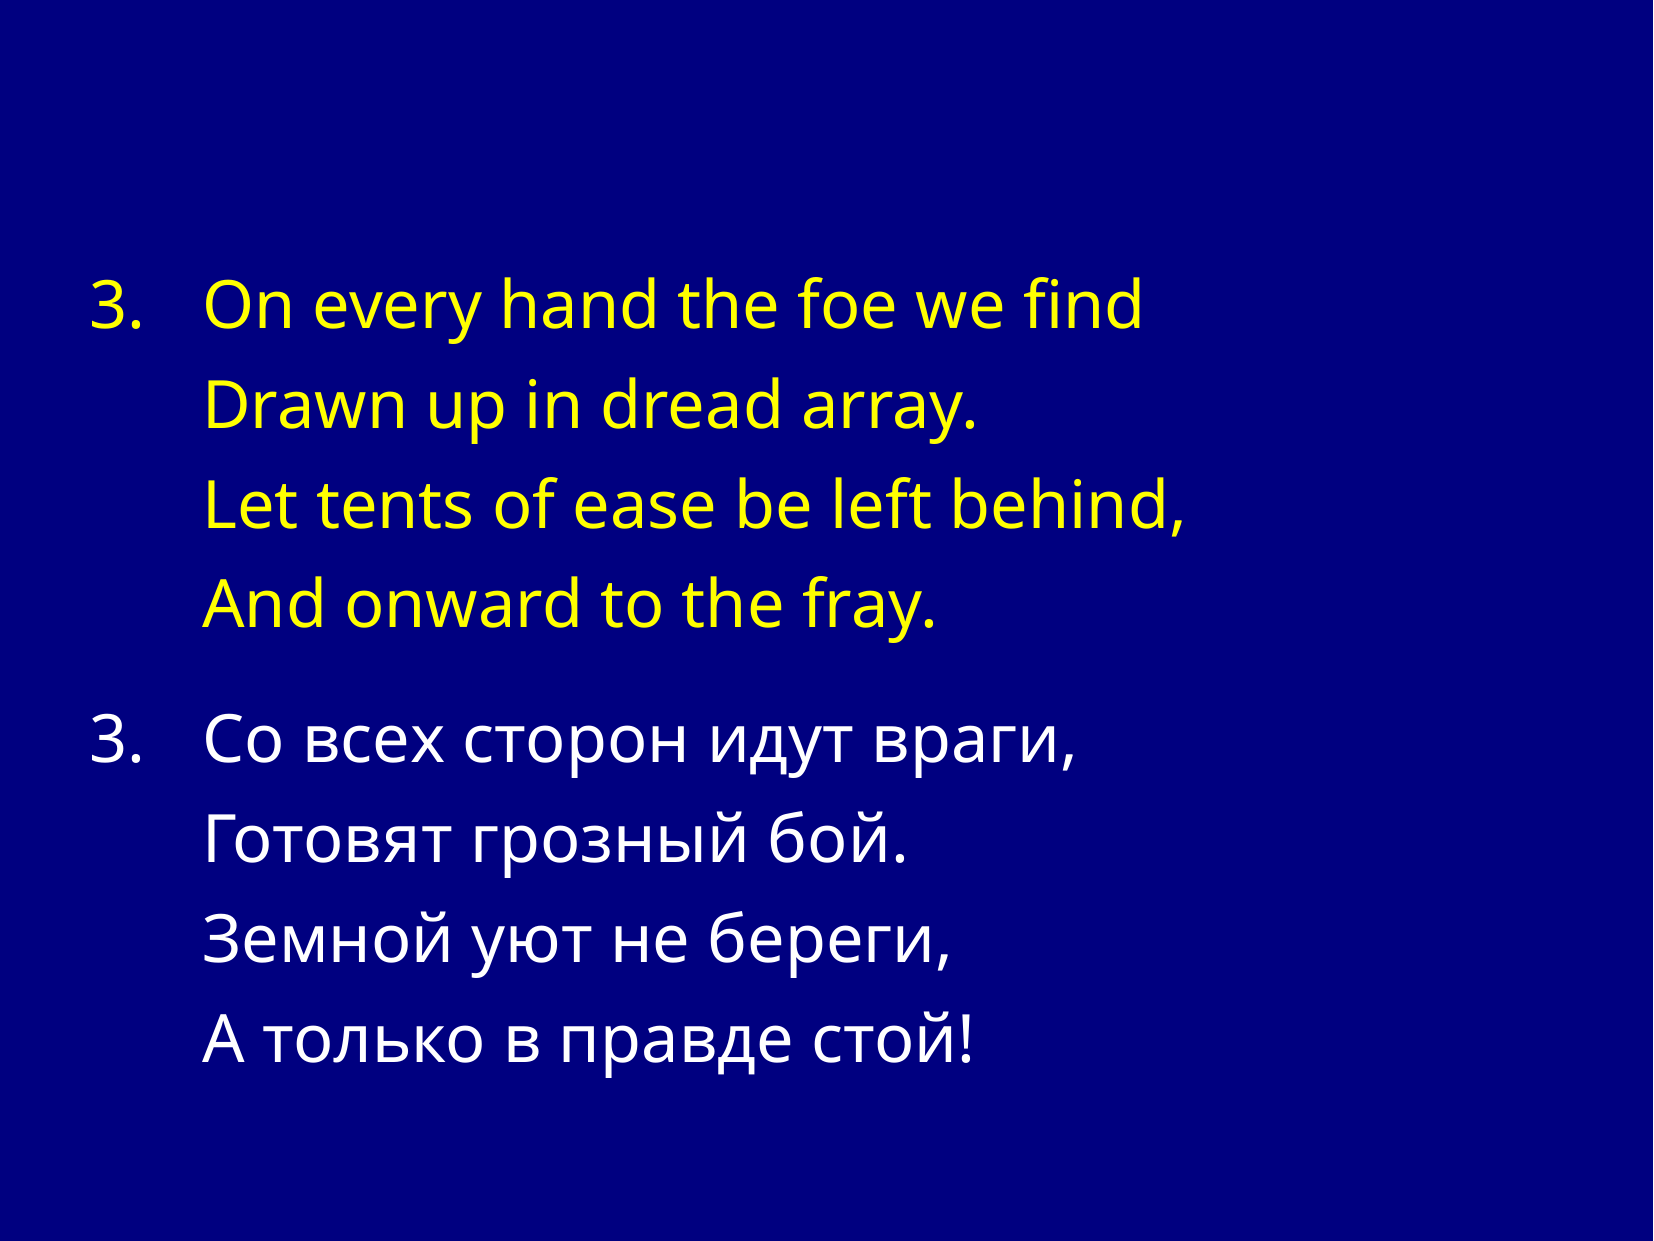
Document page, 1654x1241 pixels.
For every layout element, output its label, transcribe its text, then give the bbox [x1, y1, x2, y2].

text_box 3. On every hand the foe we find Drawn up in dread array. Let tents of ease be left behind, And onward to the fray. [75, 150, 1576, 638]
text_box 3. Со всех сторон идут враги, Готовят грозный бой. Земной уют не береги, А только в правде стой! [75, 675, 1576, 1163]
